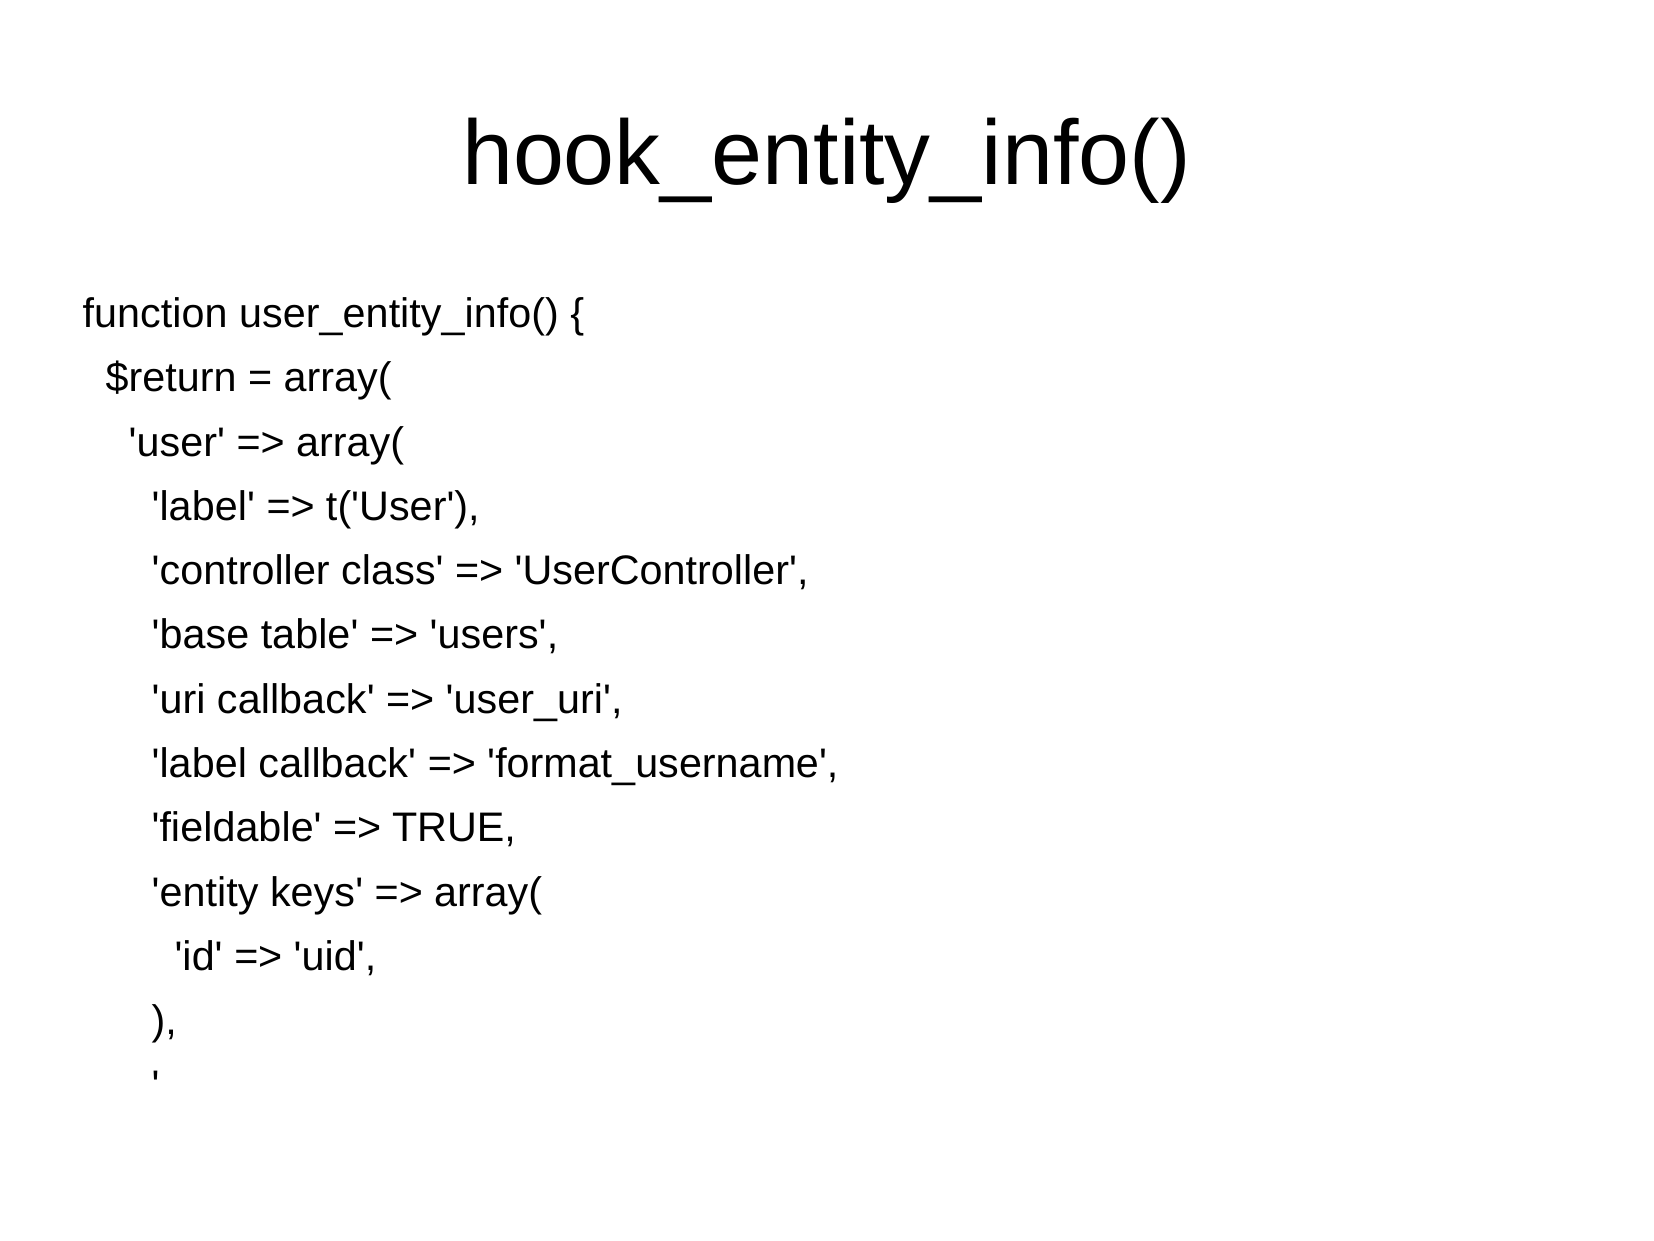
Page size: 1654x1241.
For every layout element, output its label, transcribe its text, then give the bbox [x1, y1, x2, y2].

title hook_entity_info() [82, 49, 1571, 257]
list function user_entity_info() { $return = array( 'user' => array( 'label' => t('User'), 'controller class' => 'UserController', 'base table' => 'users', 'uri callback' => 'user_uri', 'label callback' => 'format_username', 'fieldable' => TRUE, 'entity keys' => array( 'id' => 'uid', ), ' [82, 290, 1571, 1109]
